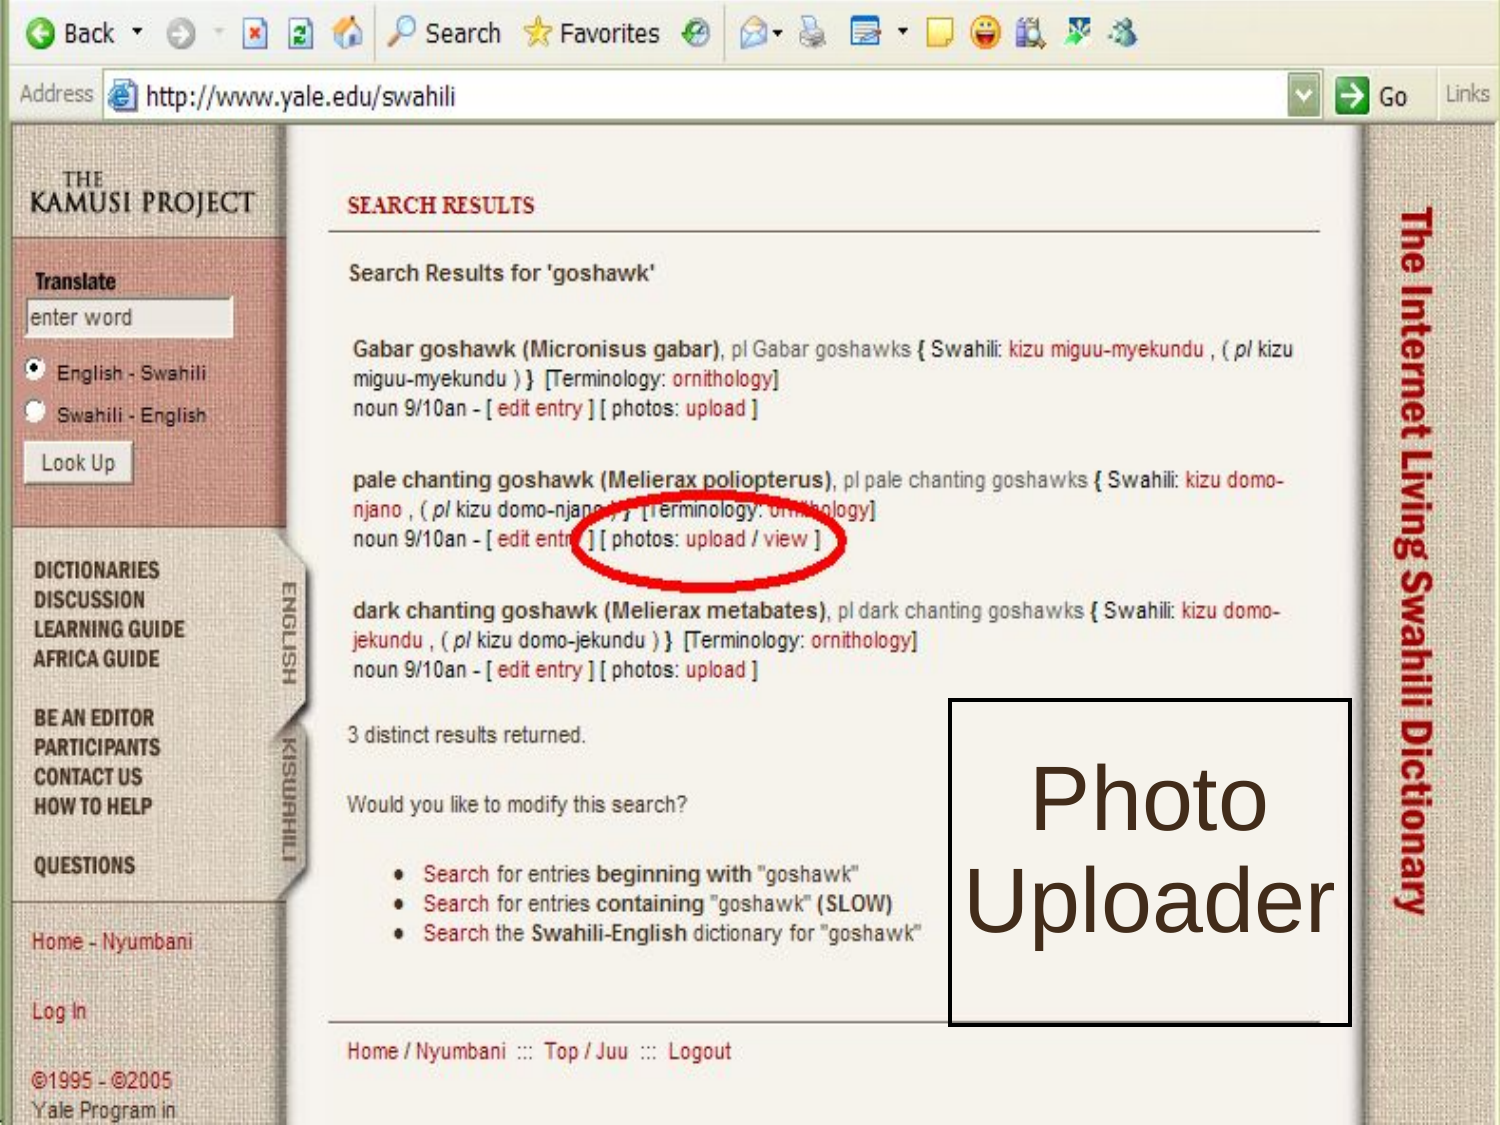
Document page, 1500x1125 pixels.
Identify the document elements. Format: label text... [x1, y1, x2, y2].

picture [0, 0, 1500, 1125]
title Photo Uploader [937, 662, 1363, 1038]
